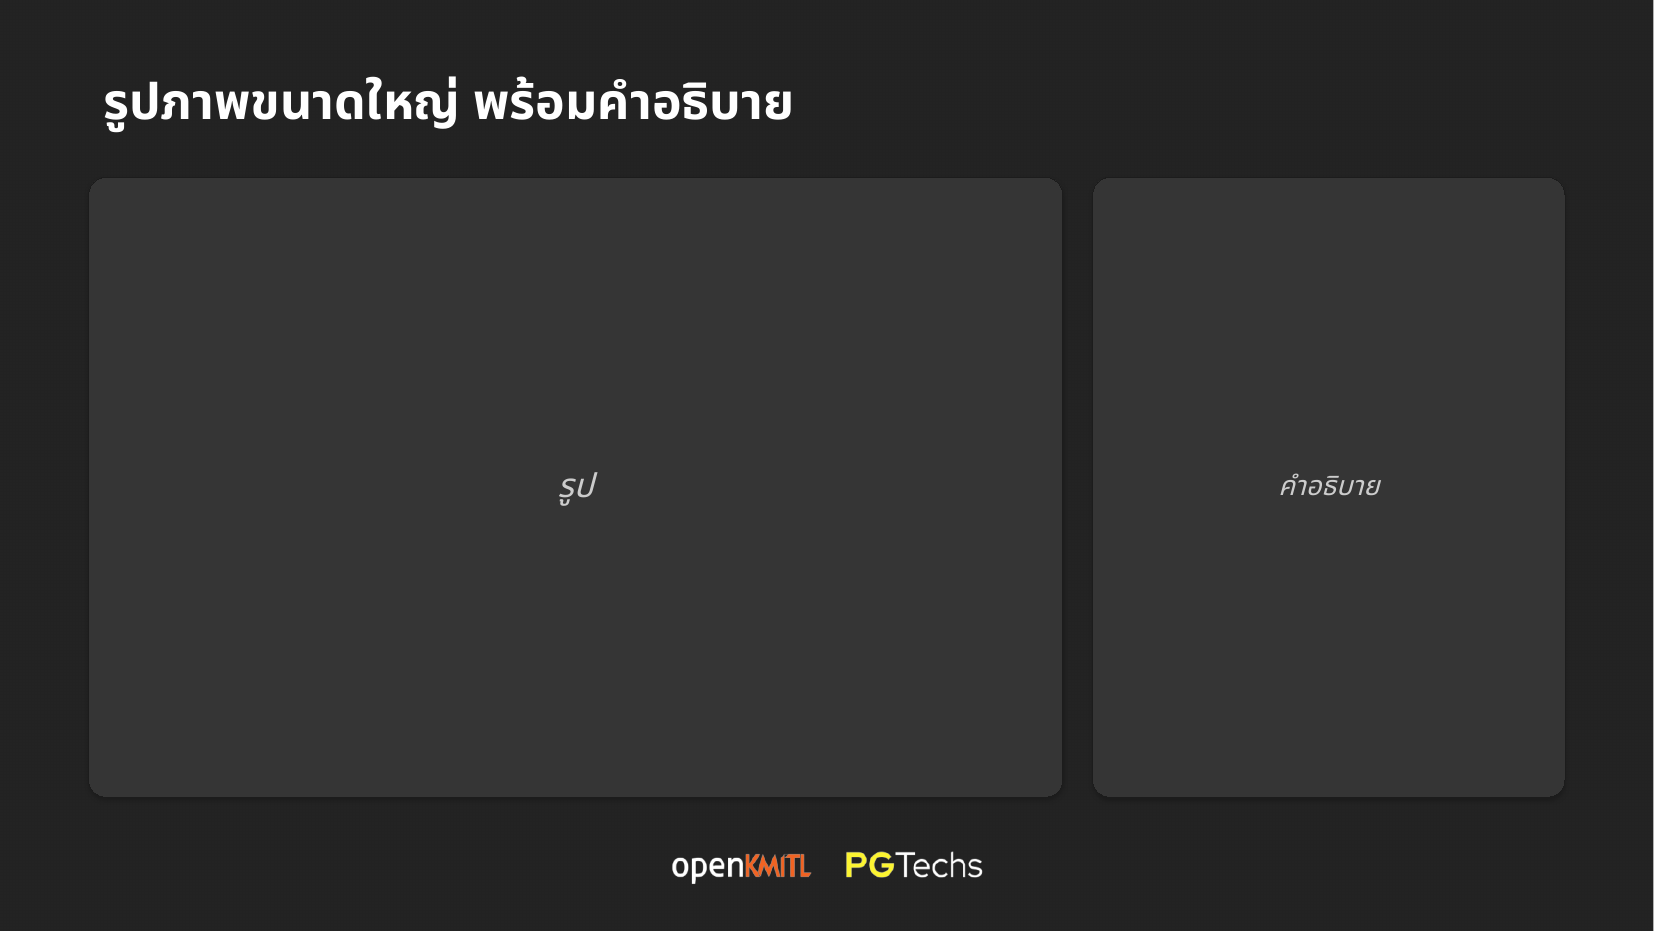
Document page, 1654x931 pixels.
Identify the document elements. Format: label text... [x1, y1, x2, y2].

text_box รูปภาพขนาดใหญ่ พร้อมคำอธิบาย [88, 59, 1565, 178]
text_box คำอธิบาย [1092, 177, 1566, 797]
picture [0, 0, 1654, 931]
text_box รูป [88, 177, 1063, 797]
